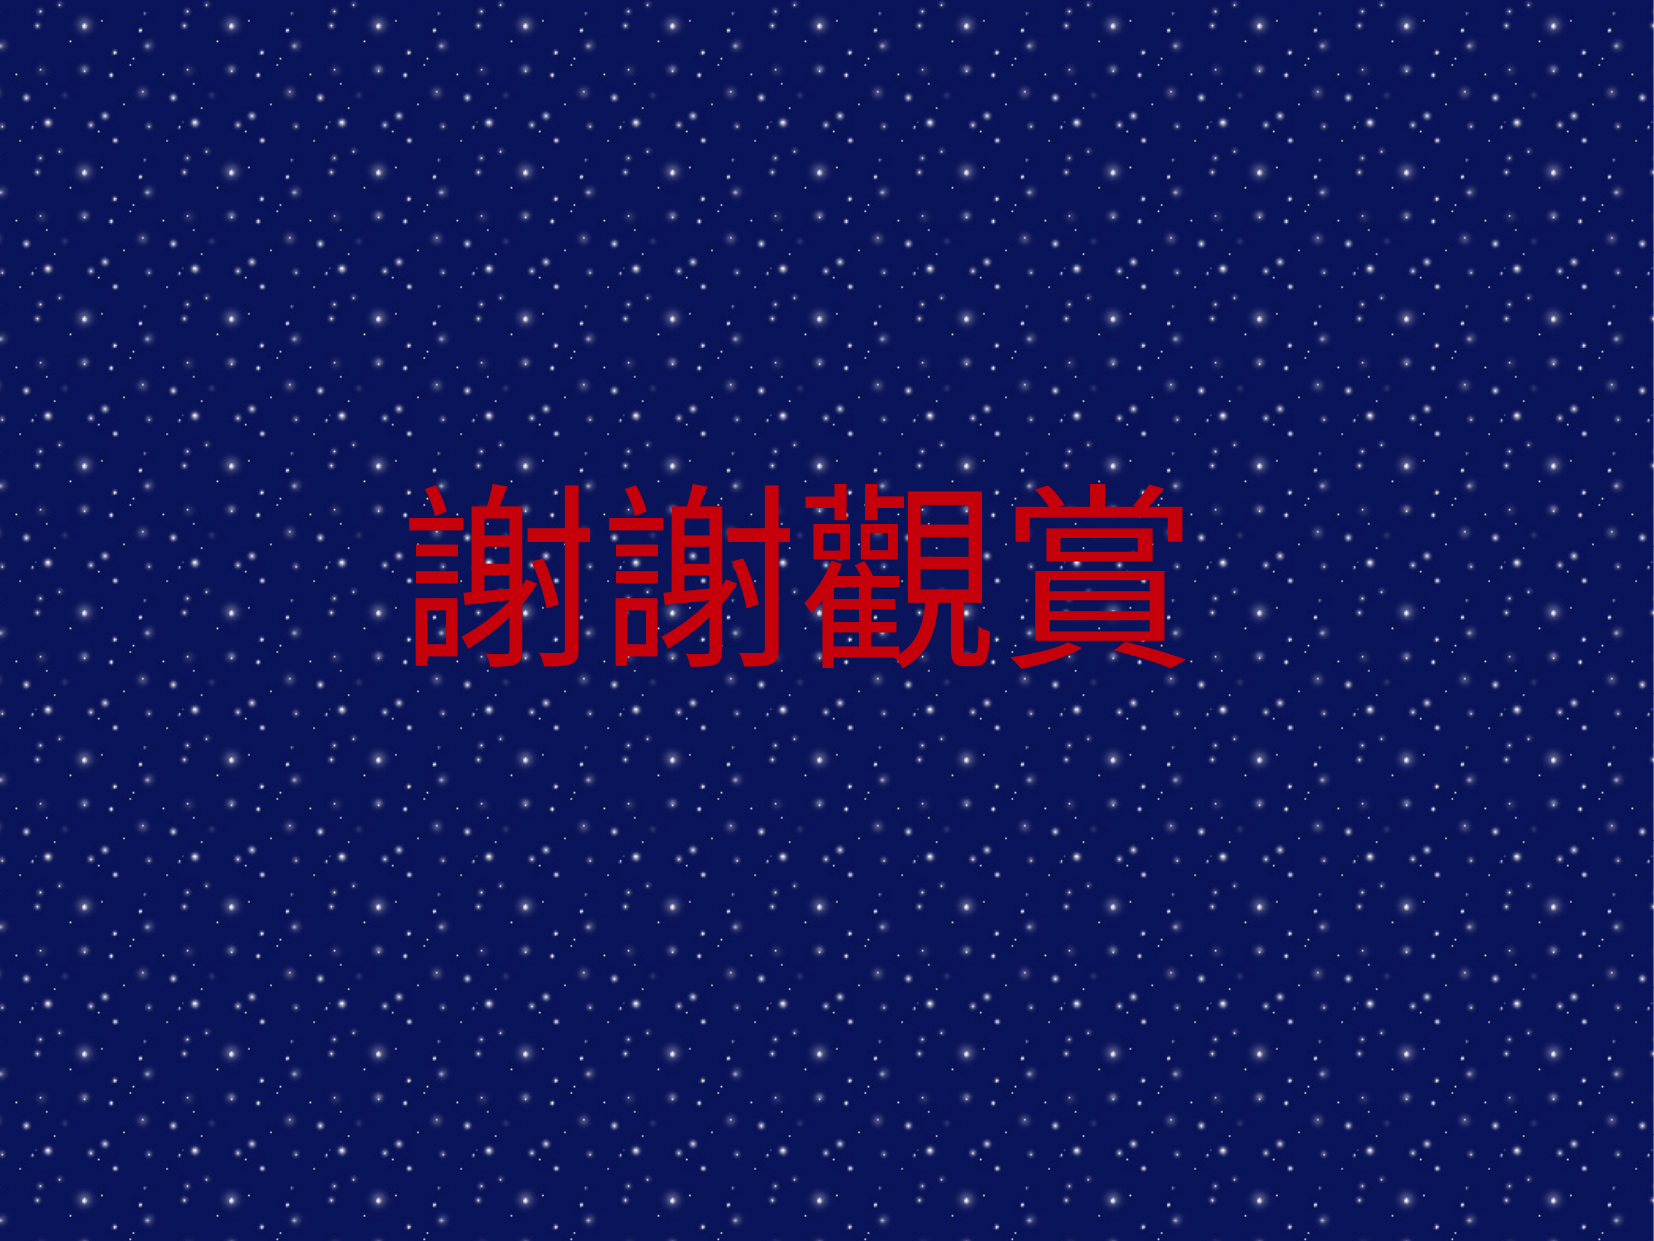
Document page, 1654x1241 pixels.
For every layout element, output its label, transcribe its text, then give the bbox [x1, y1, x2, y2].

text_box 謝謝觀賞 [383, 413, 1359, 668]
picture [0, 0, 1654, 1241]
